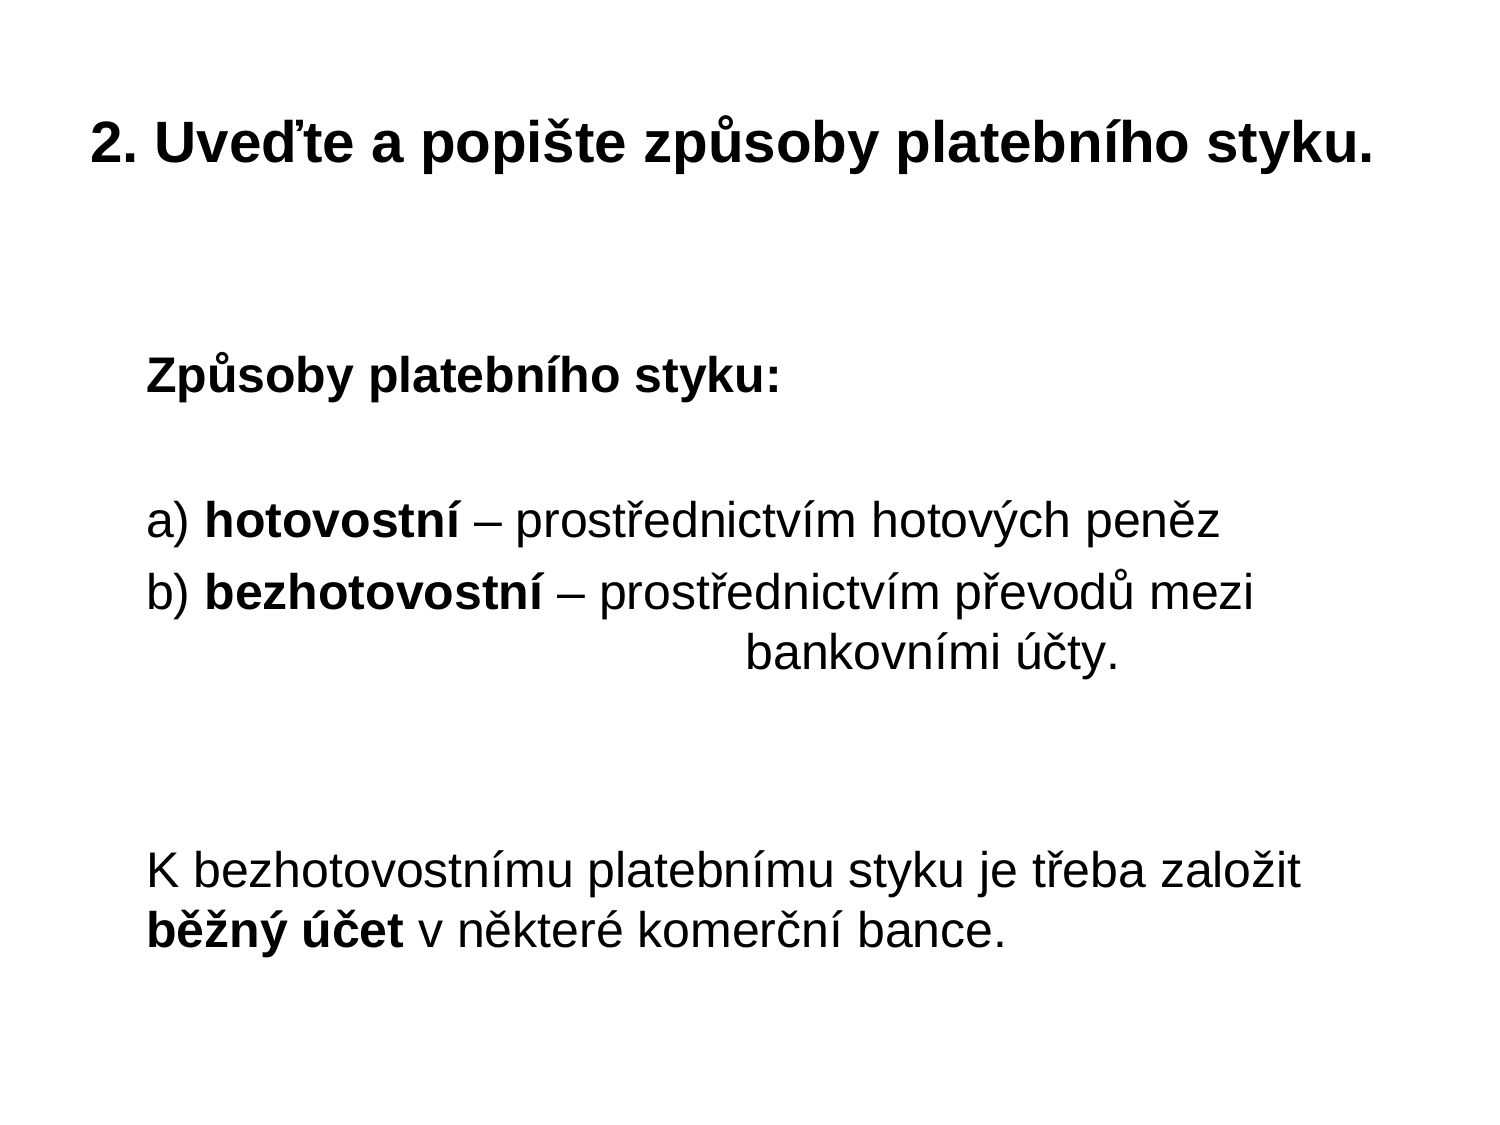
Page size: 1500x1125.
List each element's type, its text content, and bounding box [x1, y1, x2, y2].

title 2. Uveďte a popište způsoby platebního styku. [75, 45, 1426, 233]
list Způsoby platebního styku: a) hotovostní – prostřednictvím hotových peněz b) bezhotovostní – prostřednictvím převodů mezi bankovními účty. K bezhotovostnímu platebnímu styku je třeba založit běžný účet v některé komerční bance. [75, 262, 1426, 1125]
